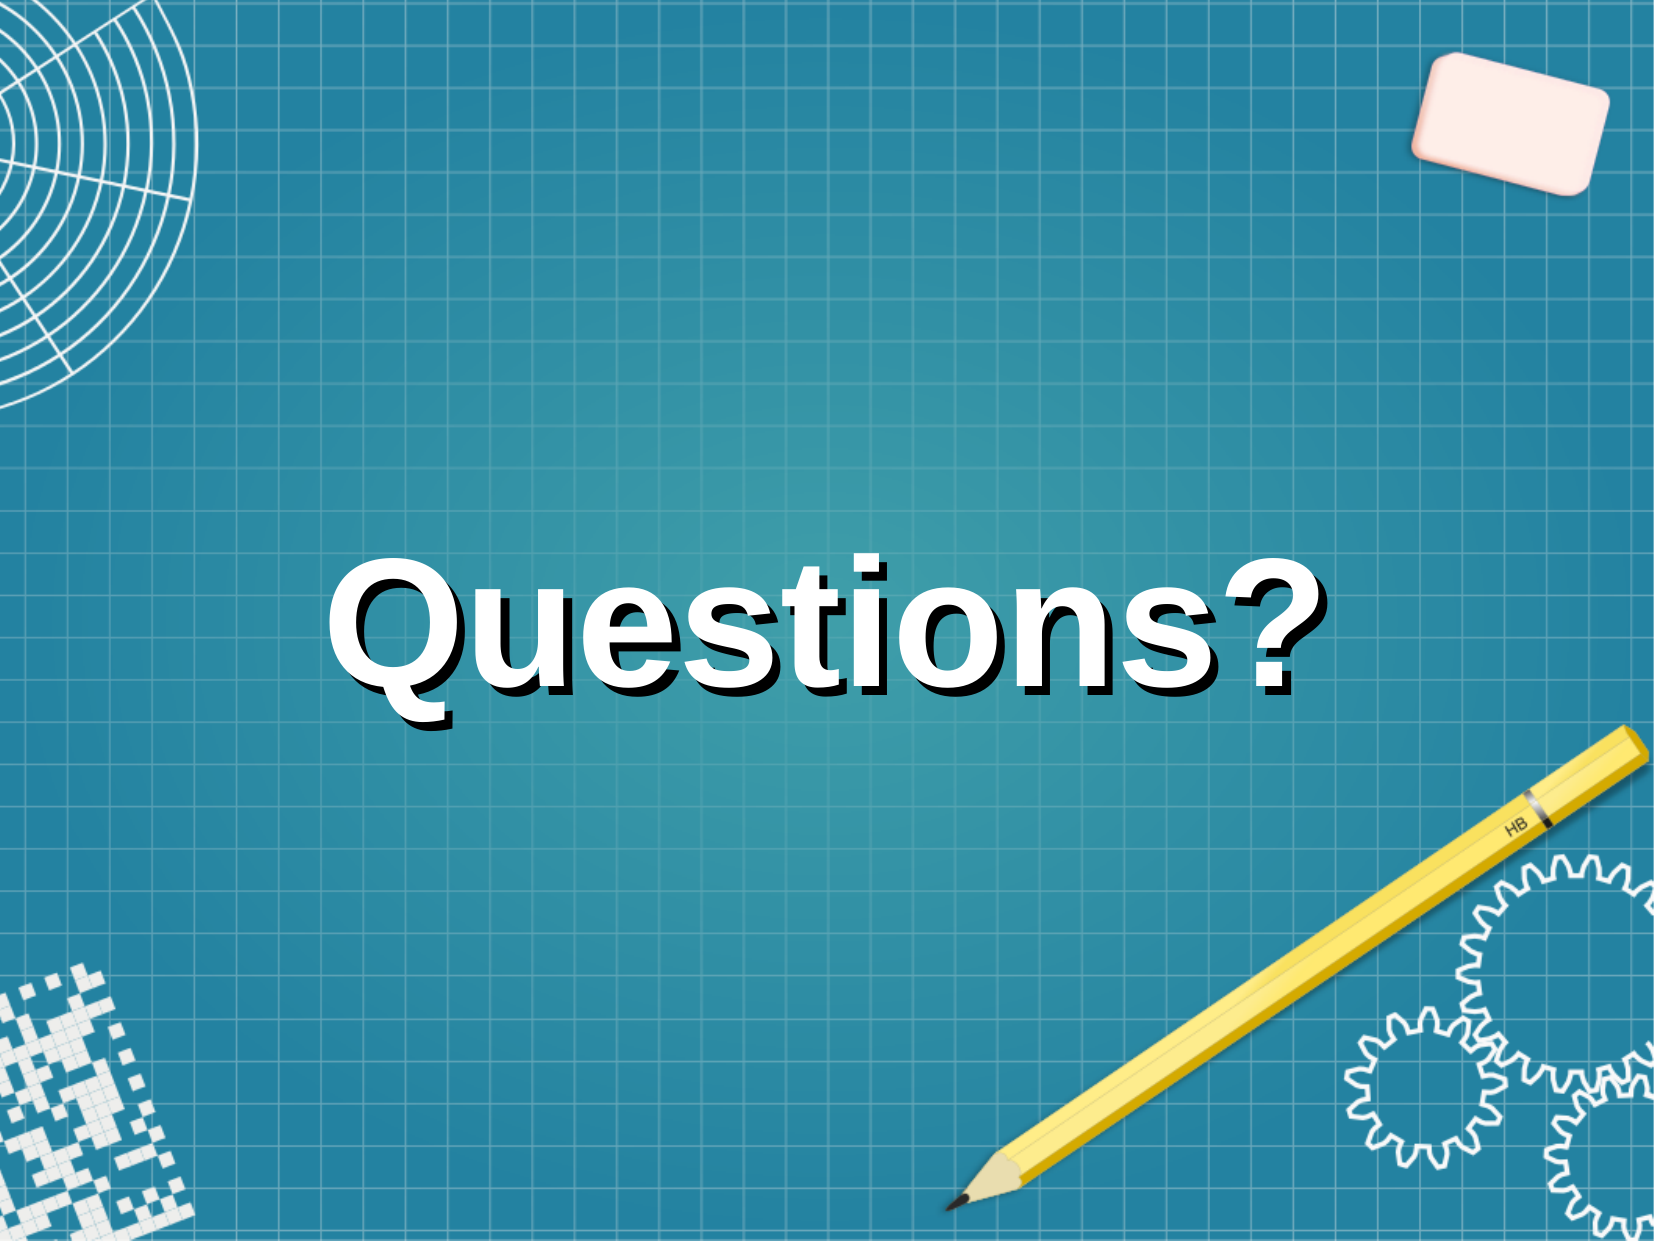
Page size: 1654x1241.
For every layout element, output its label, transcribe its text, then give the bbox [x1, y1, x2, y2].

picture [0, 0, 1654, 1241]
title Questions? [236, 519, 1418, 727]
